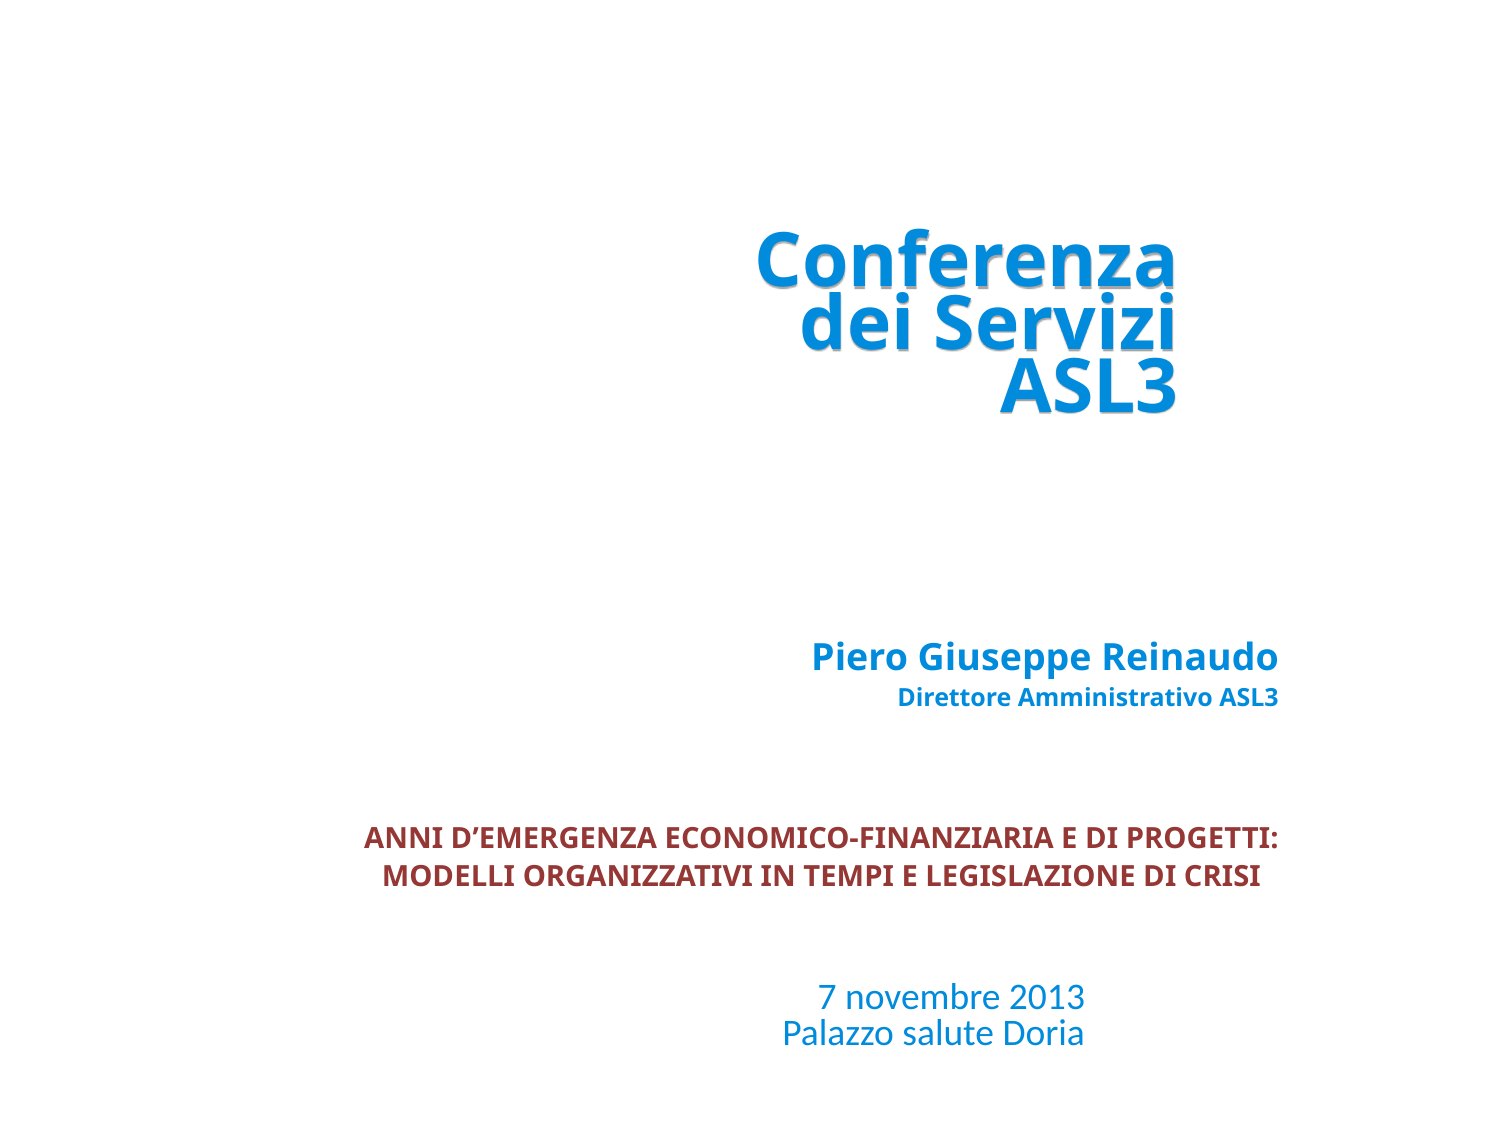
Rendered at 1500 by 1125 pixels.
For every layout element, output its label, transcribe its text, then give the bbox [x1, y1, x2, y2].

title Conferenza dei Servizi ASL3 [739, 215, 1308, 446]
text_box 7 novembre 2013 Palazzo salute Doria [767, 937, 1246, 1097]
text_box Piero Giuseppe Reinaudo Direttore Amministrativo ASL3 ANNI D’EMERGENZA ECONOMICO-FINANZIARIA E DI PROGETTI: MODELLI ORGANIZZATIVI IN TEMPI E LEGISLAZIONE DI CRISI [349, 541, 1301, 773]
